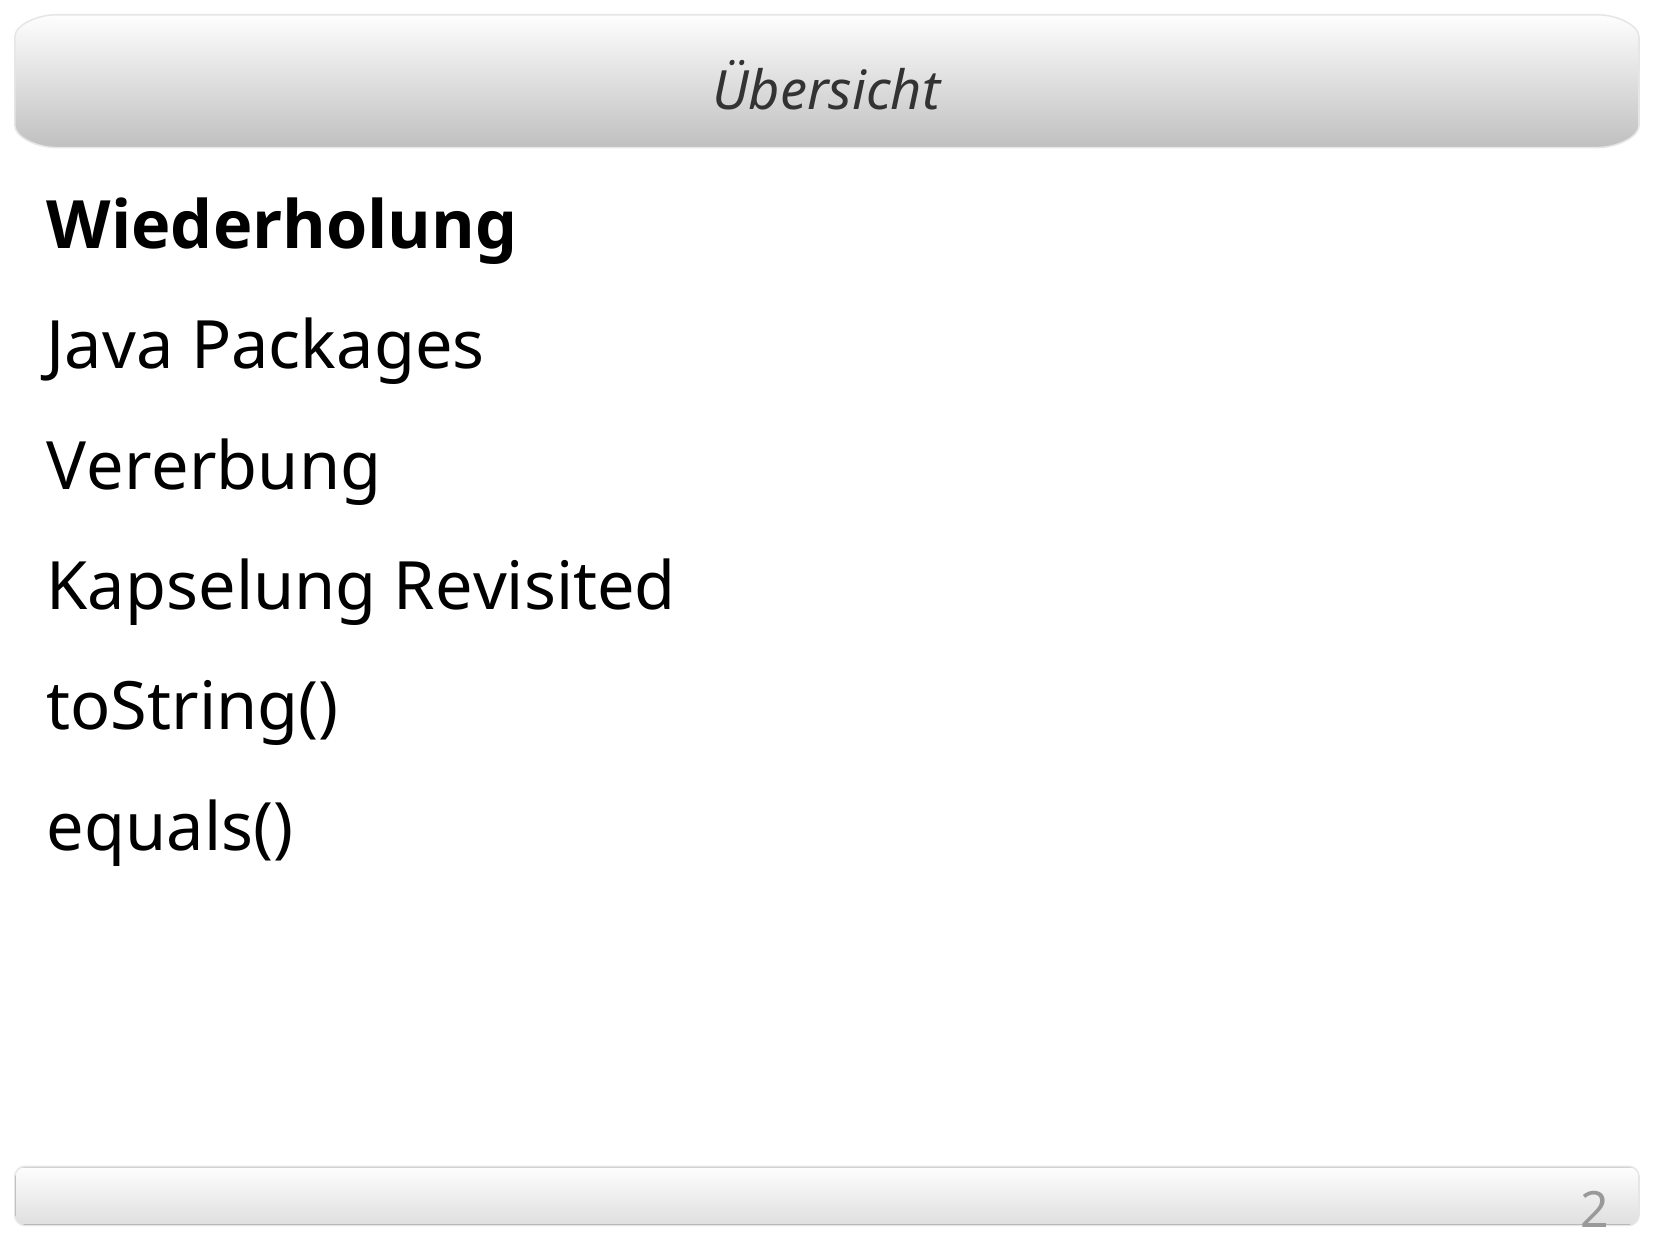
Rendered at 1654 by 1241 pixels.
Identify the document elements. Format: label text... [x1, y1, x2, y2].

title Übersicht [29, 29, 1624, 147]
list Wiederholung Java Packages Vererbung Kapselung Revisited toString() equals() [29, 177, 1624, 1151]
